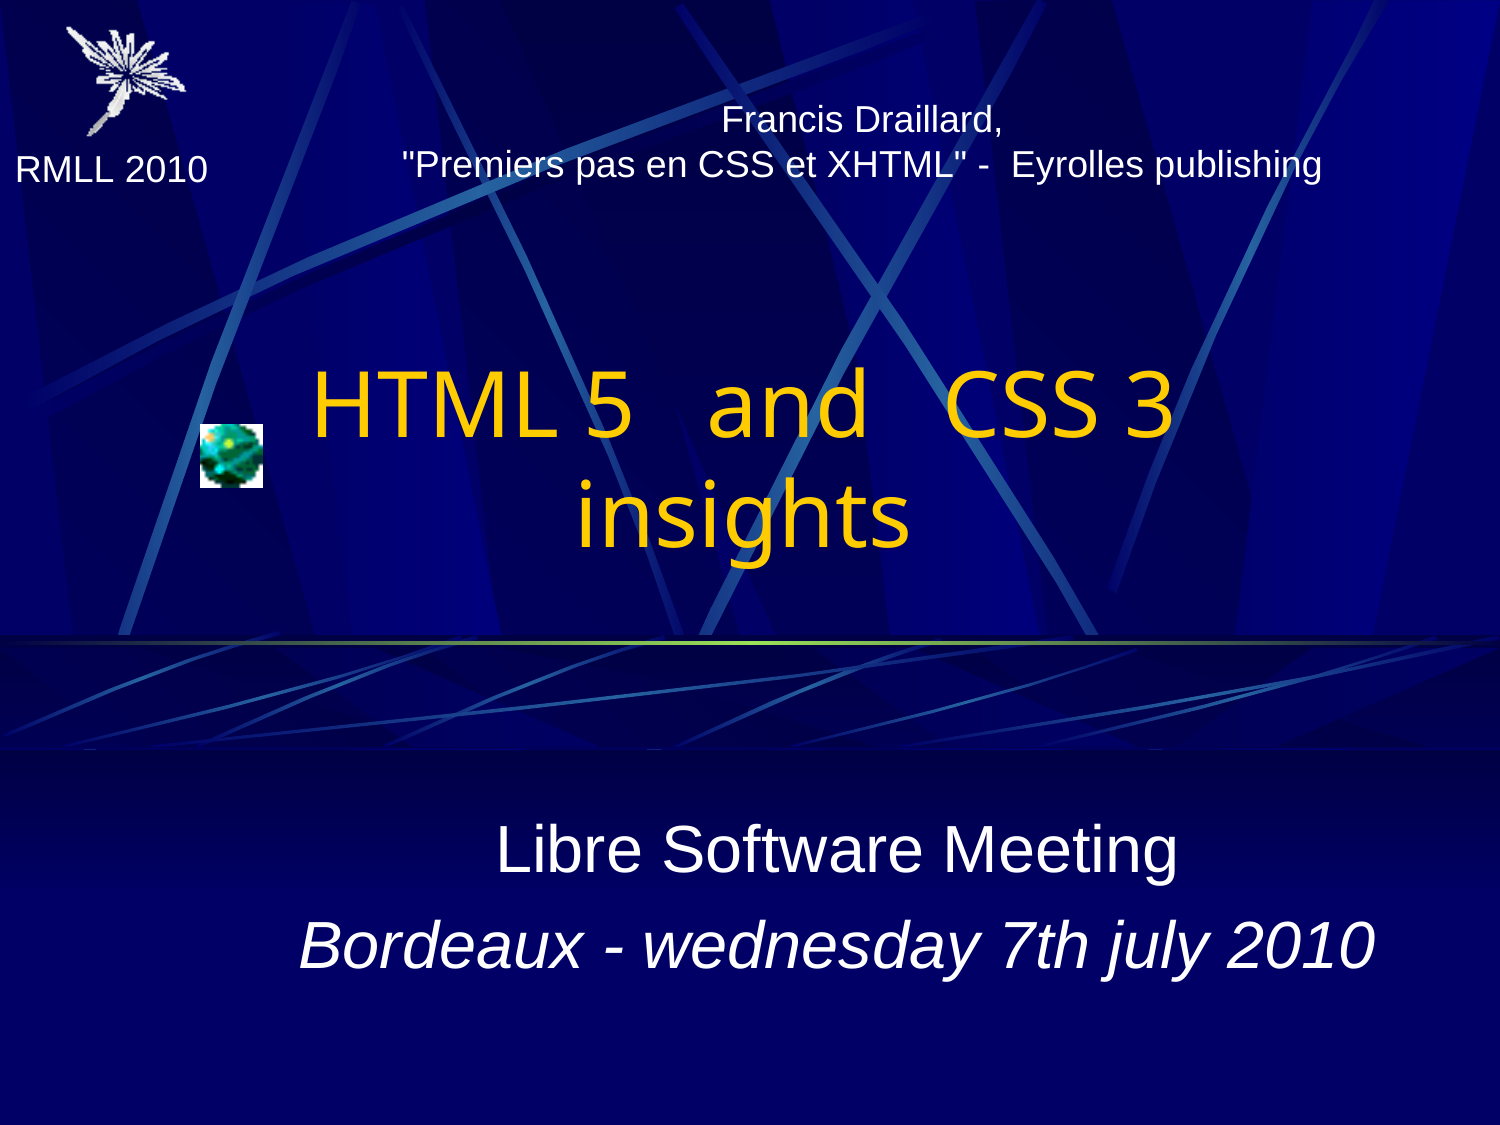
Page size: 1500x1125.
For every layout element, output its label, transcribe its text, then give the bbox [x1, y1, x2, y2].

text_box Francis Draillard, "Premiers pas en CSS et XHTML" - Eyrolles publishing [287, 87, 1438, 193]
subtitle Libre Software Meeting Bordeaux - wednesday 7th july 2010 [275, 750, 1401, 1038]
title HTML 5 and CSS 3 insights [150, 299, 1338, 613]
picture [62, 24, 188, 138]
